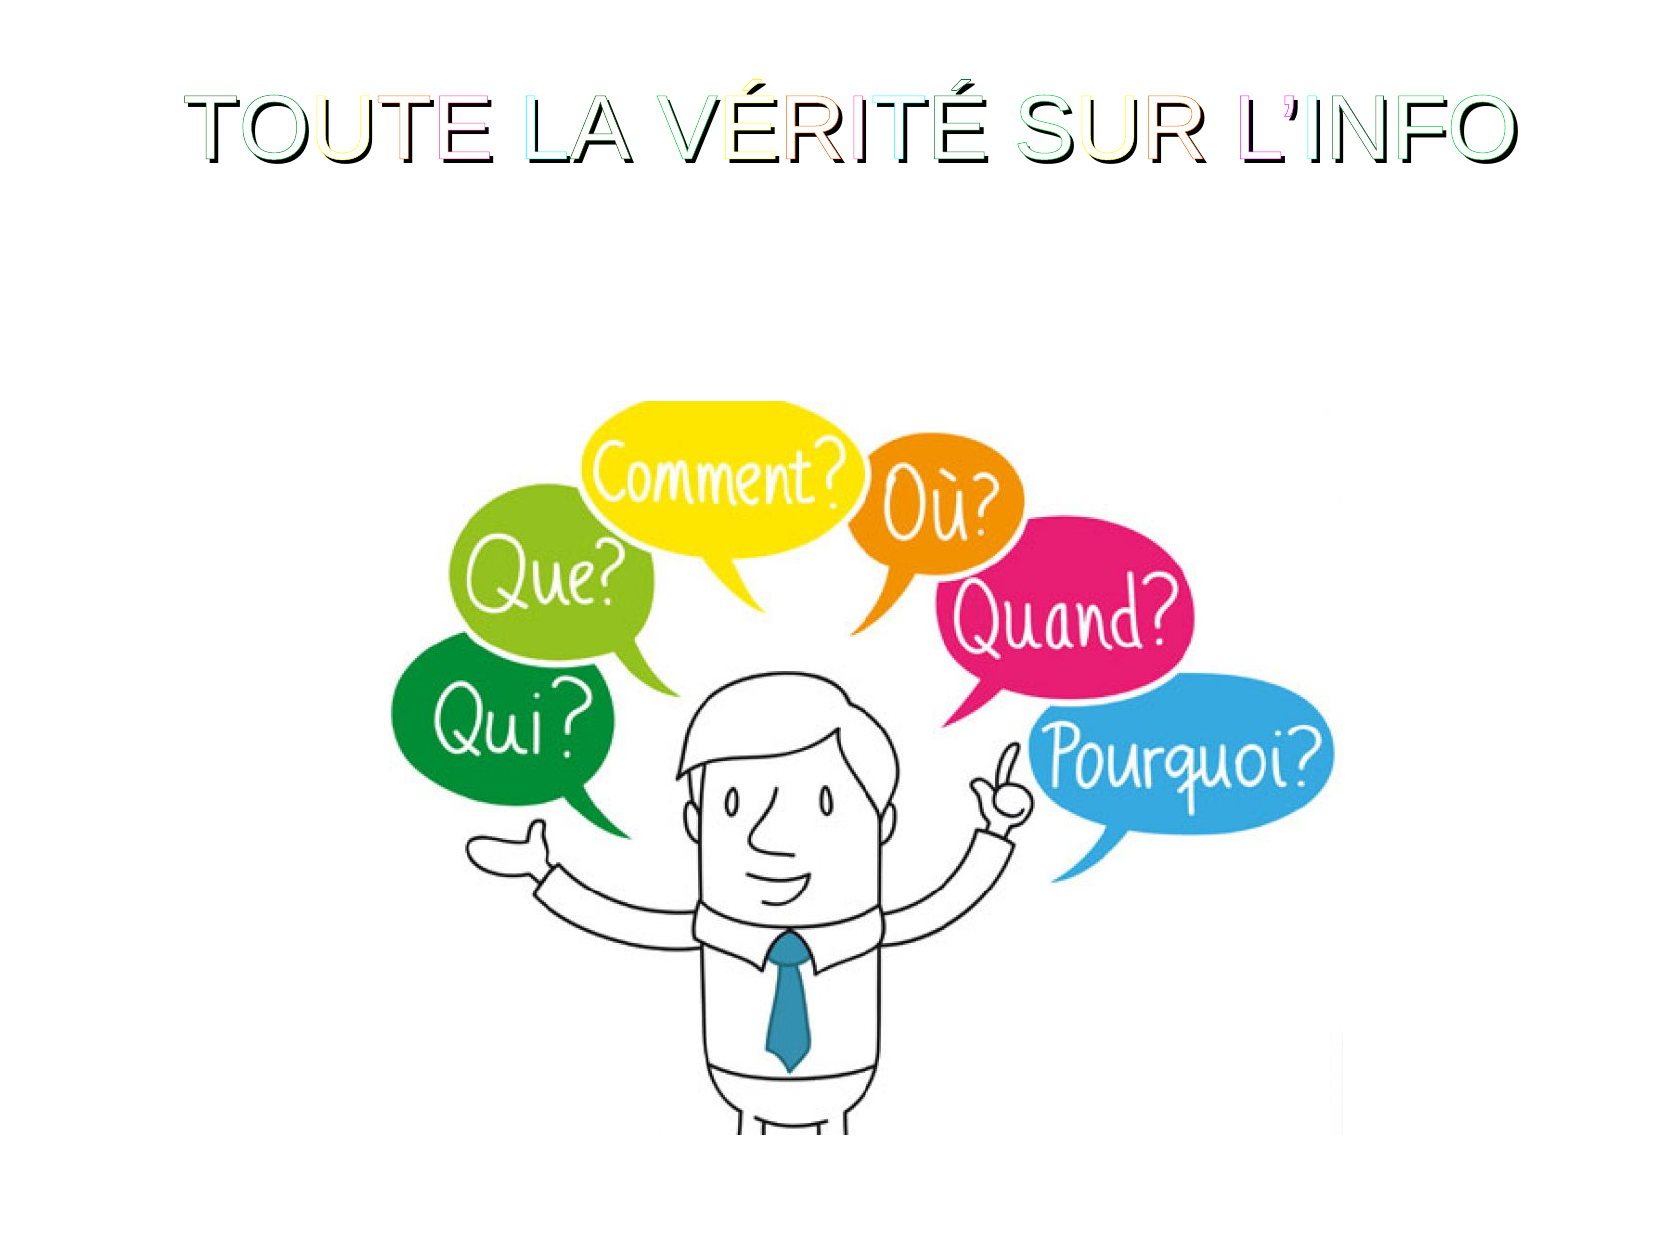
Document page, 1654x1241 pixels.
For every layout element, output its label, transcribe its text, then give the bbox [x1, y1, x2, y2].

title TOUTE LA VÉRITÉ SUR L’INFO [106, 23, 1595, 231]
picture [389, 401, 1343, 1135]
